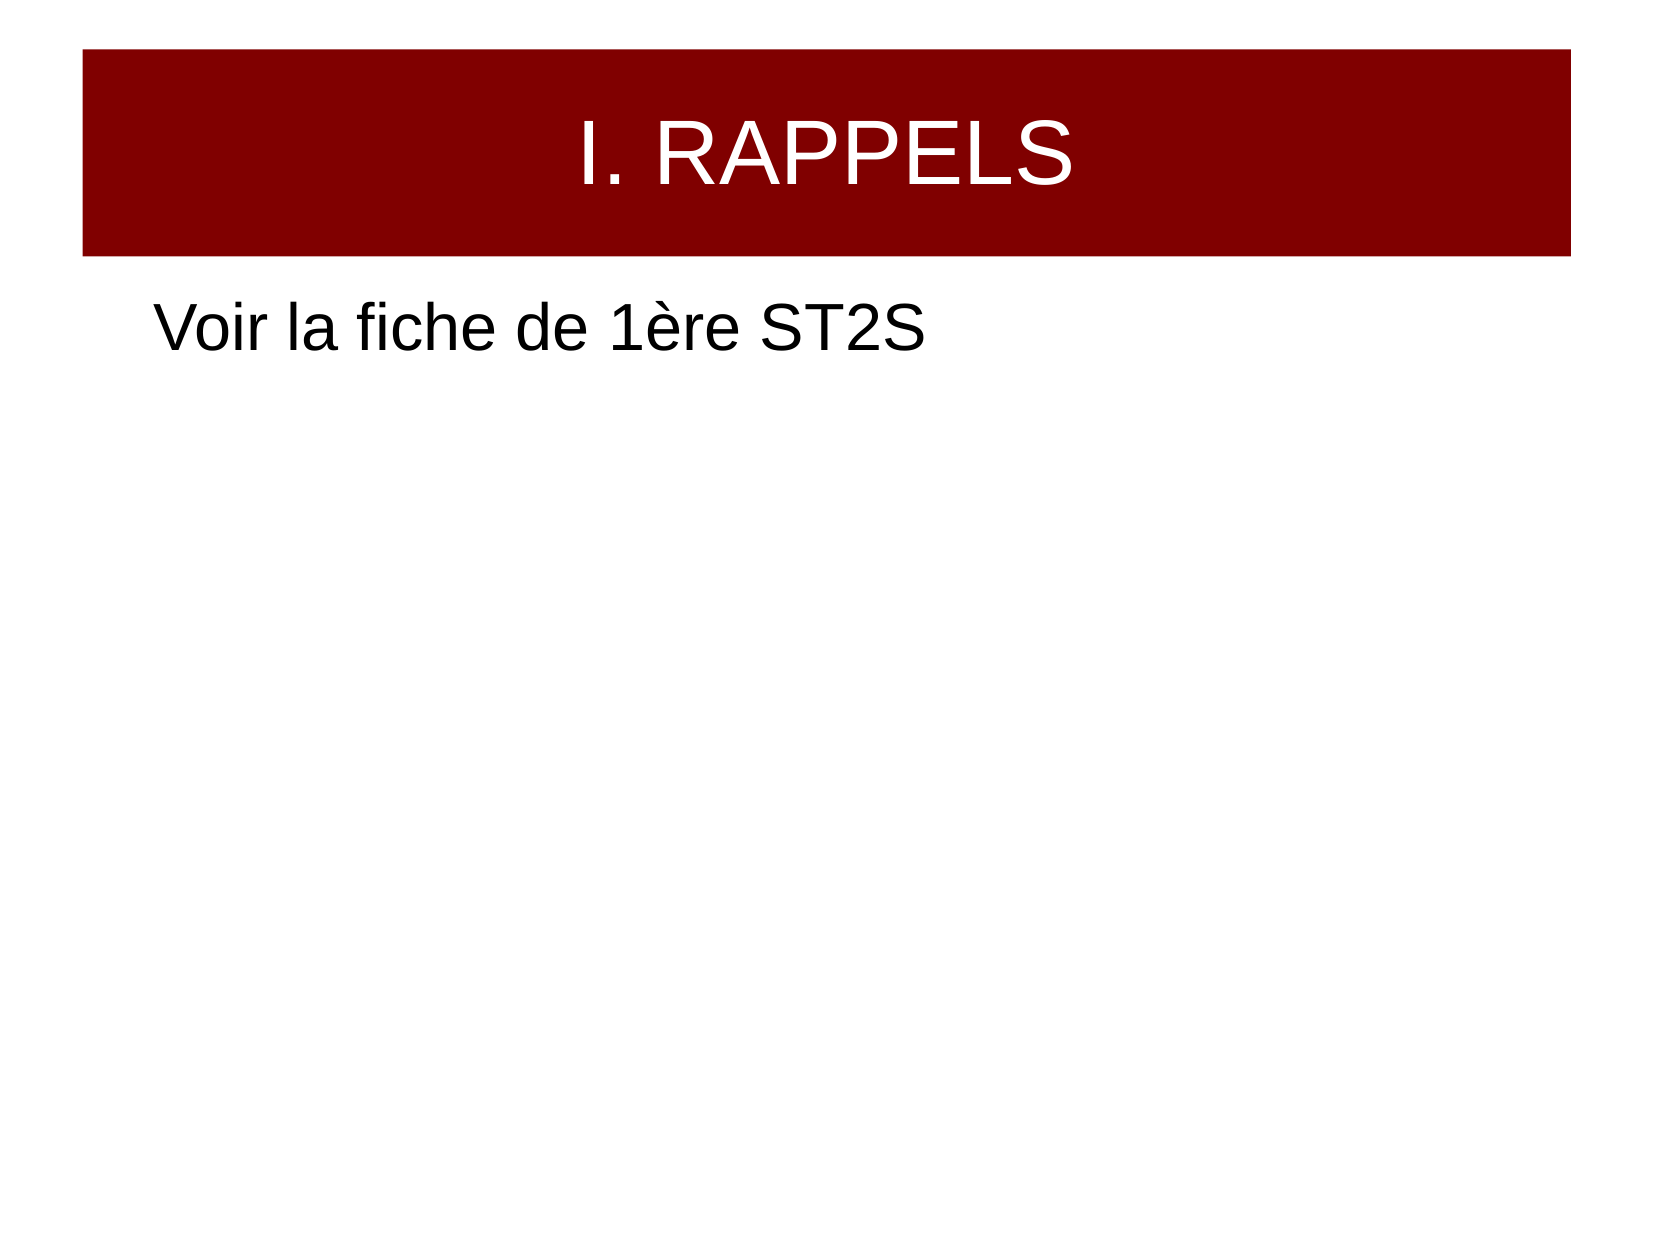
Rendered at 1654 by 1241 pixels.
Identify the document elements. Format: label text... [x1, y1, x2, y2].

title I. RAPPELS [82, 49, 1571, 257]
list Voir la fiche de 1ère ST2S [82, 290, 1571, 1109]
